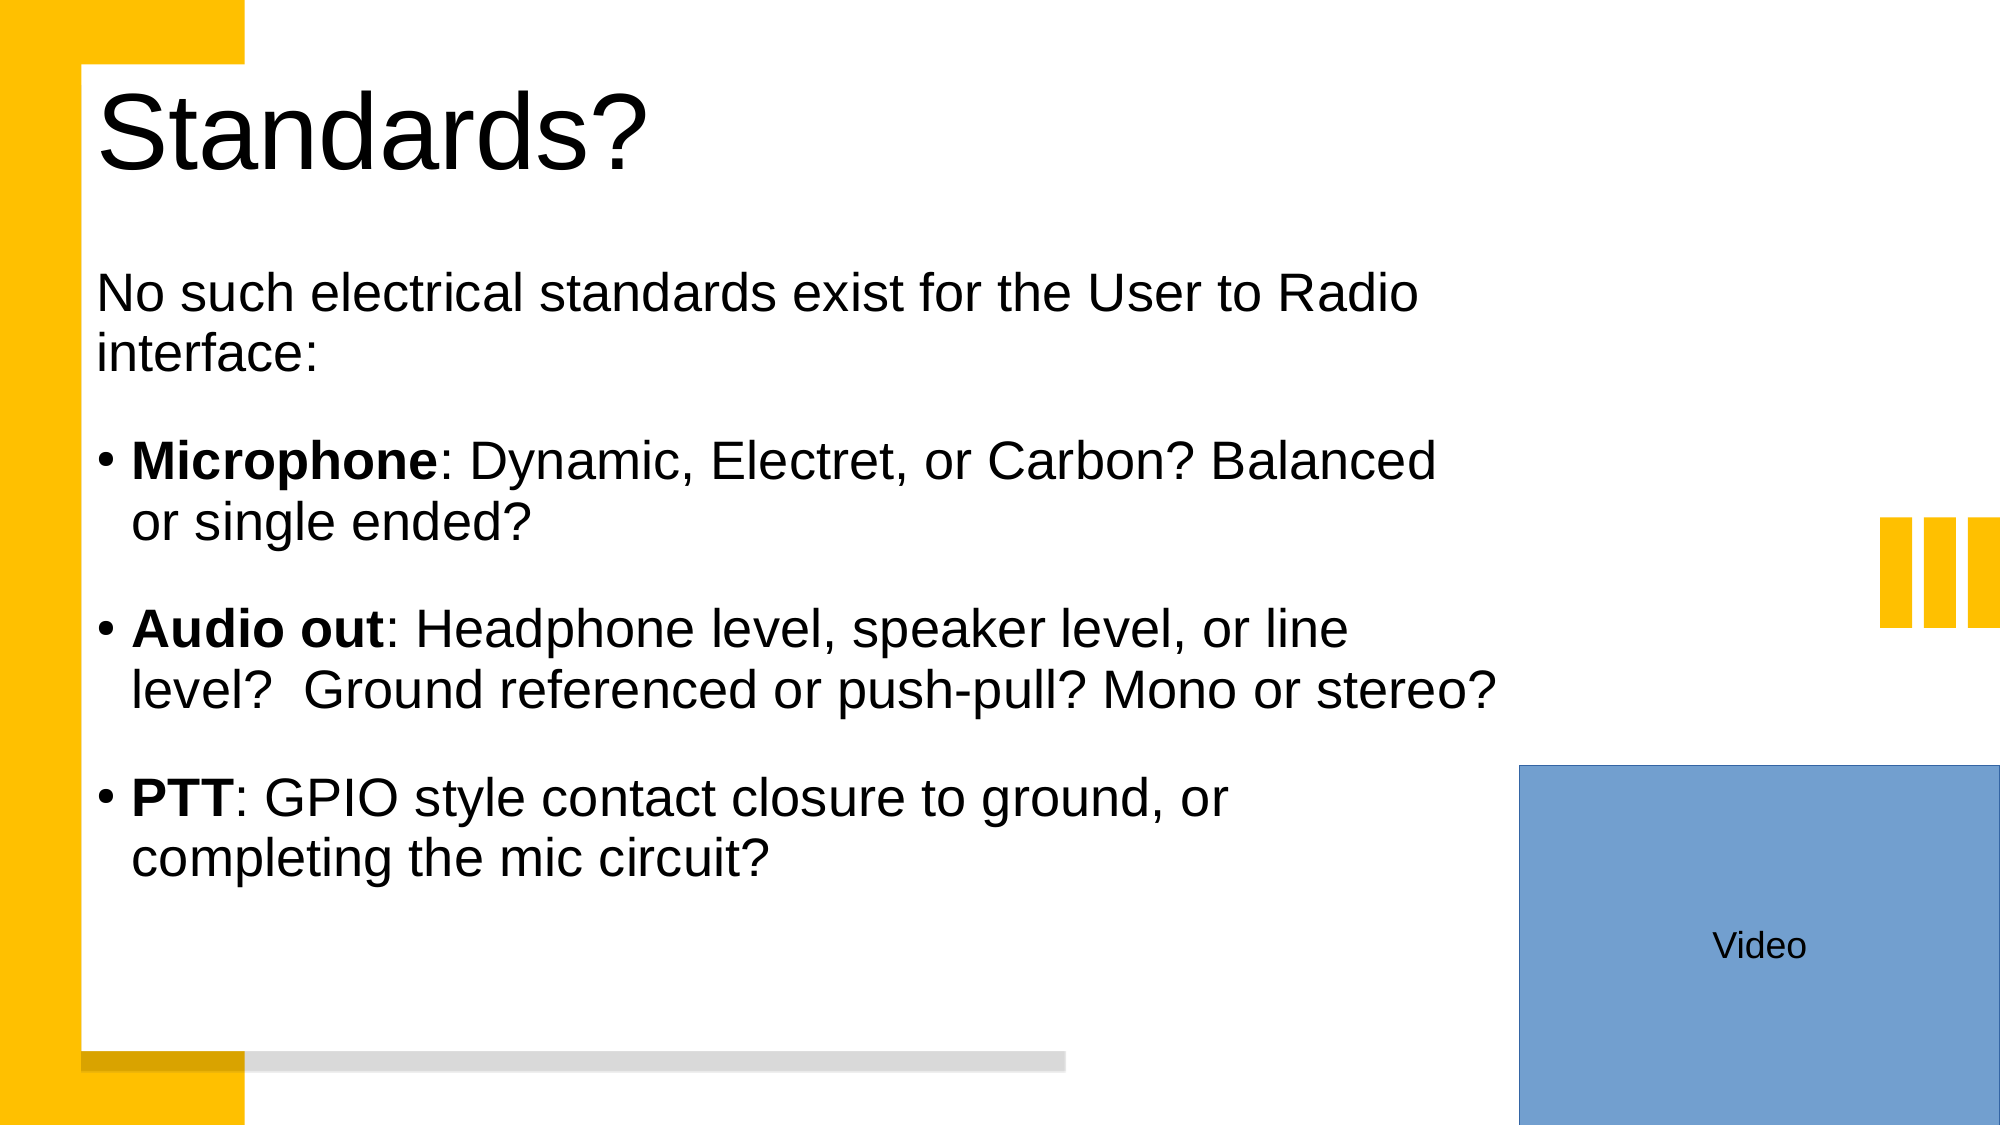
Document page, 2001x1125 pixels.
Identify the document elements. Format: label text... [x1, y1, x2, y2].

text_box Standards? [81, 64, 1921, 201]
text_box [0, 0, 2000, 1125]
text_box No such electrical standards exist for the User to Radio interface: Microphone: Dynamic, Electret, or Carbon? Balanced or single ended? Audio out: Headphone level, speaker level, or line level? Ground referenced or push-pull? Mono or stereo? PTT: GPIO style contact closure to ground, or completing the mic circuit? [81, 254, 1516, 1036]
text_box Video [1519, 765, 2000, 1125]
